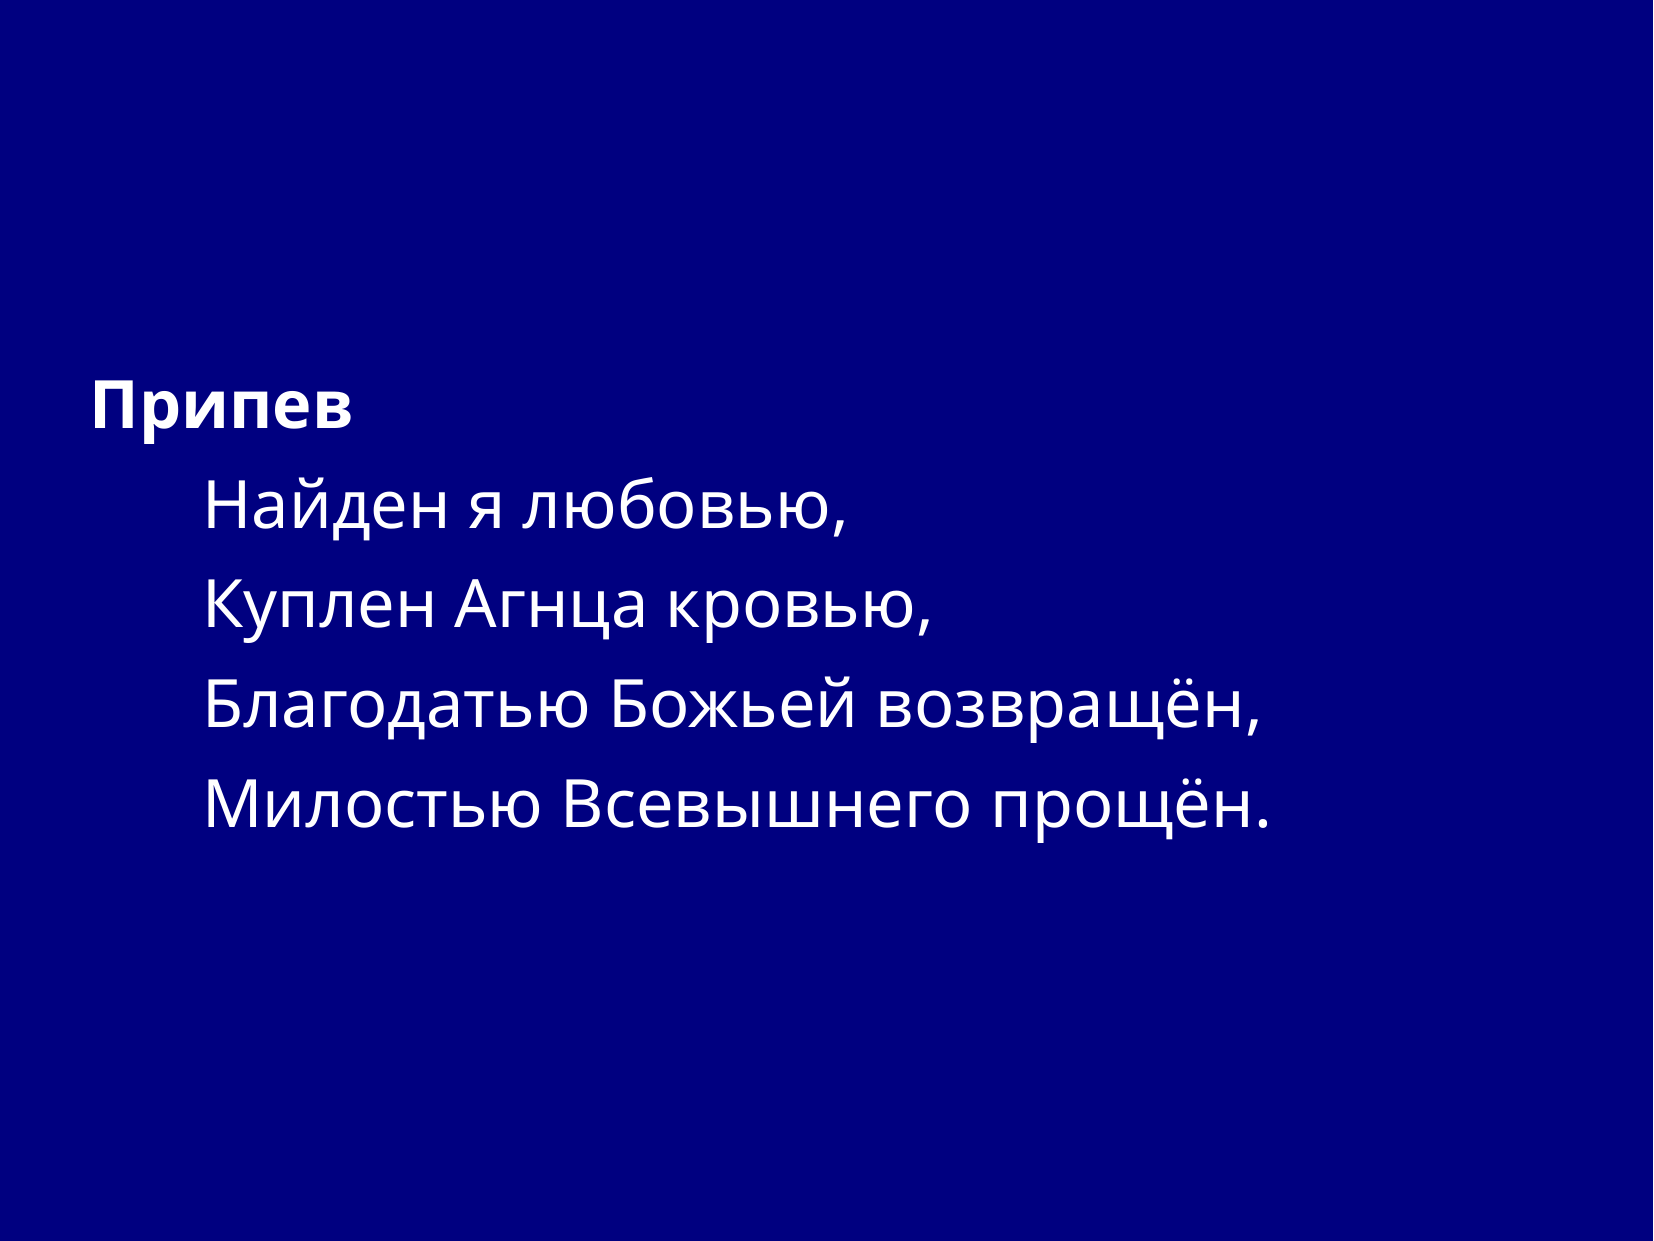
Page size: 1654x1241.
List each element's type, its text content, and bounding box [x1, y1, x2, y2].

text_box Припев Найден я любовью, Куплен Агнца кровью, Благодатью Божьей возвращён, Милостью Всевышнего прощён. [75, 150, 1576, 1163]
